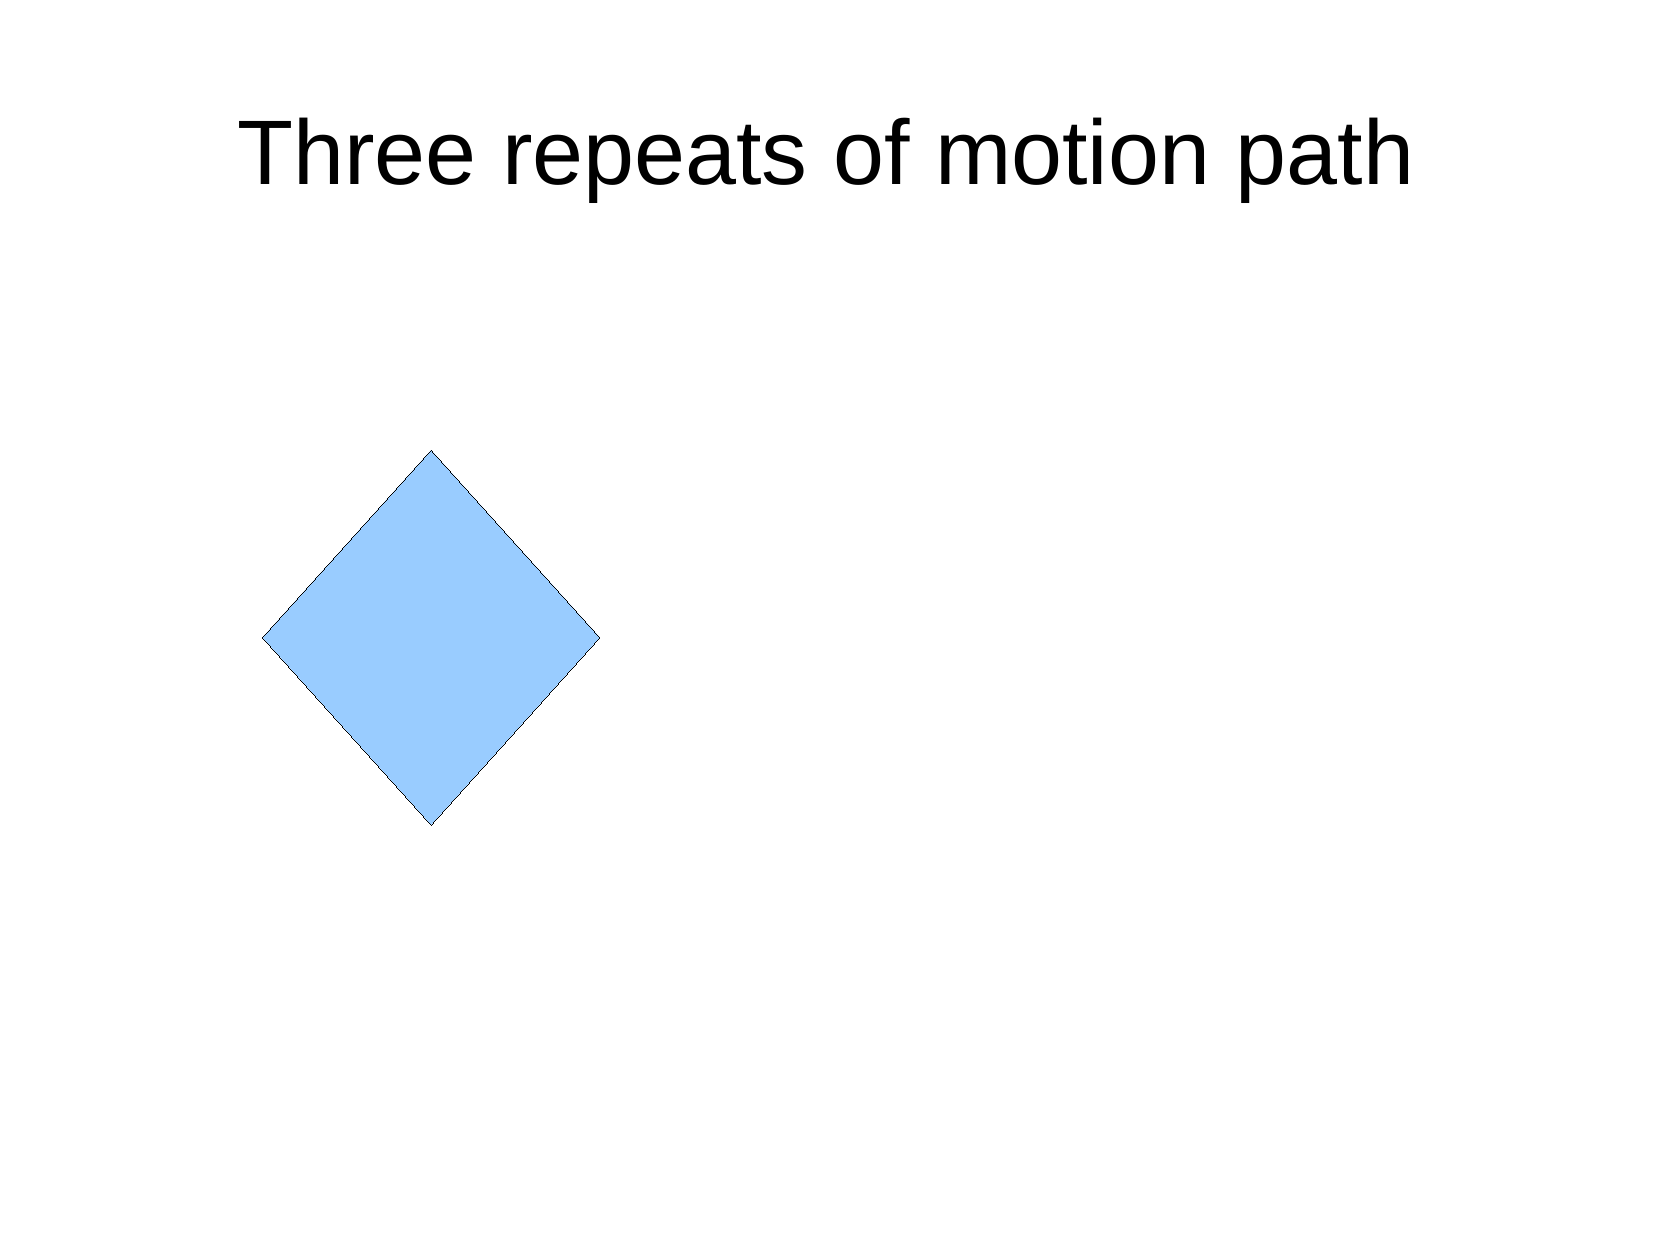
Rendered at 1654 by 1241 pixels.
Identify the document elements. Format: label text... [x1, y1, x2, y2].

text_box [262, 450, 600, 826]
title Three repeats of motion path [82, 49, 1571, 257]
